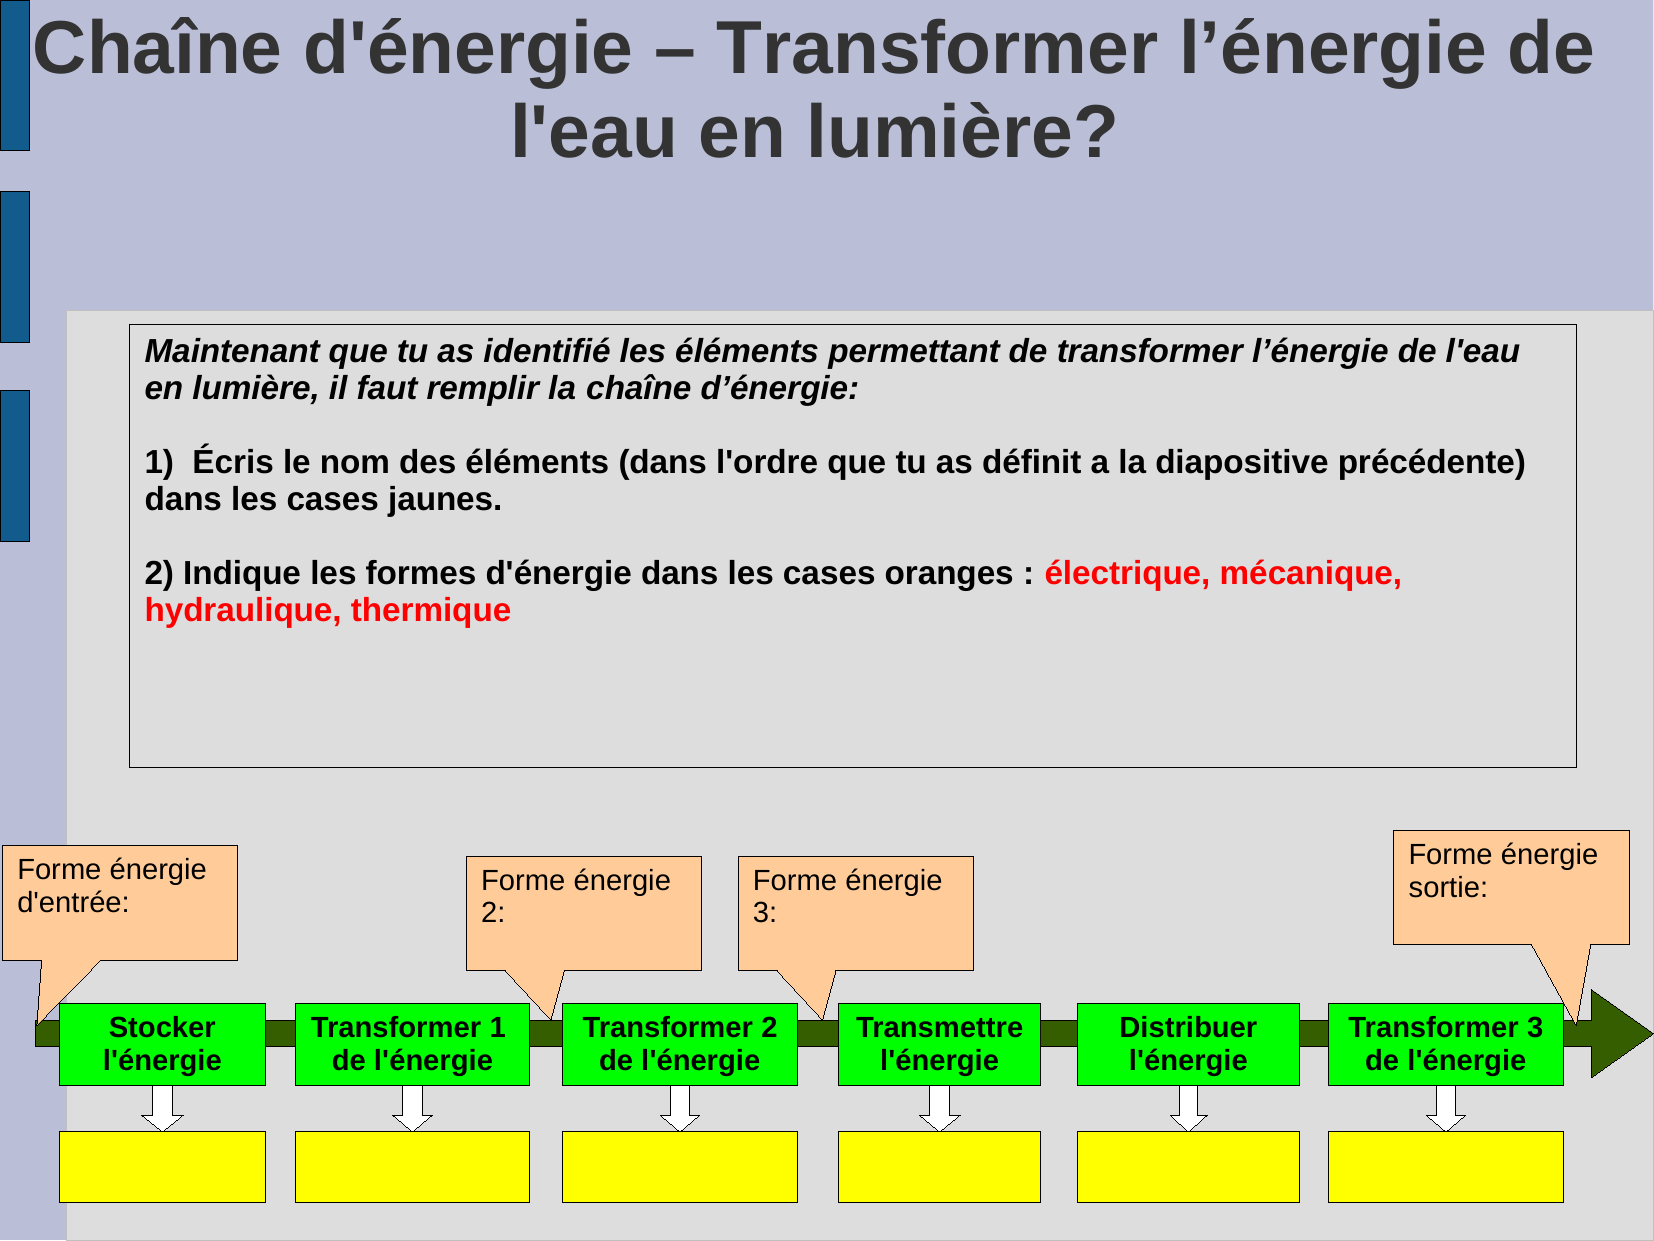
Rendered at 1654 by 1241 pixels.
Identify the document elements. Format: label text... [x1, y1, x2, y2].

text_box Distribuer l'énergie [1077, 1003, 1300, 1086]
text_box [266, 1020, 295, 1047]
text_box Transformer 3 de l'énergie [1328, 1003, 1564, 1086]
title Chaîne d'énergie – Transformer l’énergie de l'eau en lumière? [5, 1, 1625, 178]
text_box Forme énergie 3: [738, 856, 974, 1020]
text_box [35, 1020, 59, 1047]
text_box Transformer 2 de l'énergie [562, 1003, 798, 1086]
text_box [798, 1020, 838, 1047]
text_box [838, 1086, 1041, 1203]
text_box [1328, 1086, 1564, 1203]
text_box Transmettre l'énergie [838, 1003, 1041, 1086]
text_box [1300, 1020, 1328, 1047]
text_box [1077, 1086, 1300, 1203]
text_box [295, 1086, 530, 1203]
text_box Forme énergie sortie: [1393, 830, 1630, 1026]
text_box Forme énergie 2: [466, 856, 702, 1020]
text_box [1564, 989, 1654, 1078]
text_box Transformer 1 de l'énergie [295, 1003, 530, 1086]
text_box [1041, 1020, 1077, 1047]
text_box Stocker l'énergie [59, 1003, 266, 1086]
text_box [59, 1086, 266, 1203]
text_box [530, 1020, 562, 1047]
text_box Forme énergie d'entrée: [2, 845, 238, 1026]
text_box [562, 1086, 798, 1203]
text_box Maintenant que tu as identifié les éléments permettant de transformer l’énergie de l'eau en lumière, il faut remplir la chaîne d’énergie: 1) Écris le nom des éléments (dans l'ordre que tu as définit a la diapositive précédente) dans les cases jaunes. 2) Indique les formes d'énergie dans les cases oranges : électrique, mécanique, hydraulique, thermique [129, 324, 1577, 768]
